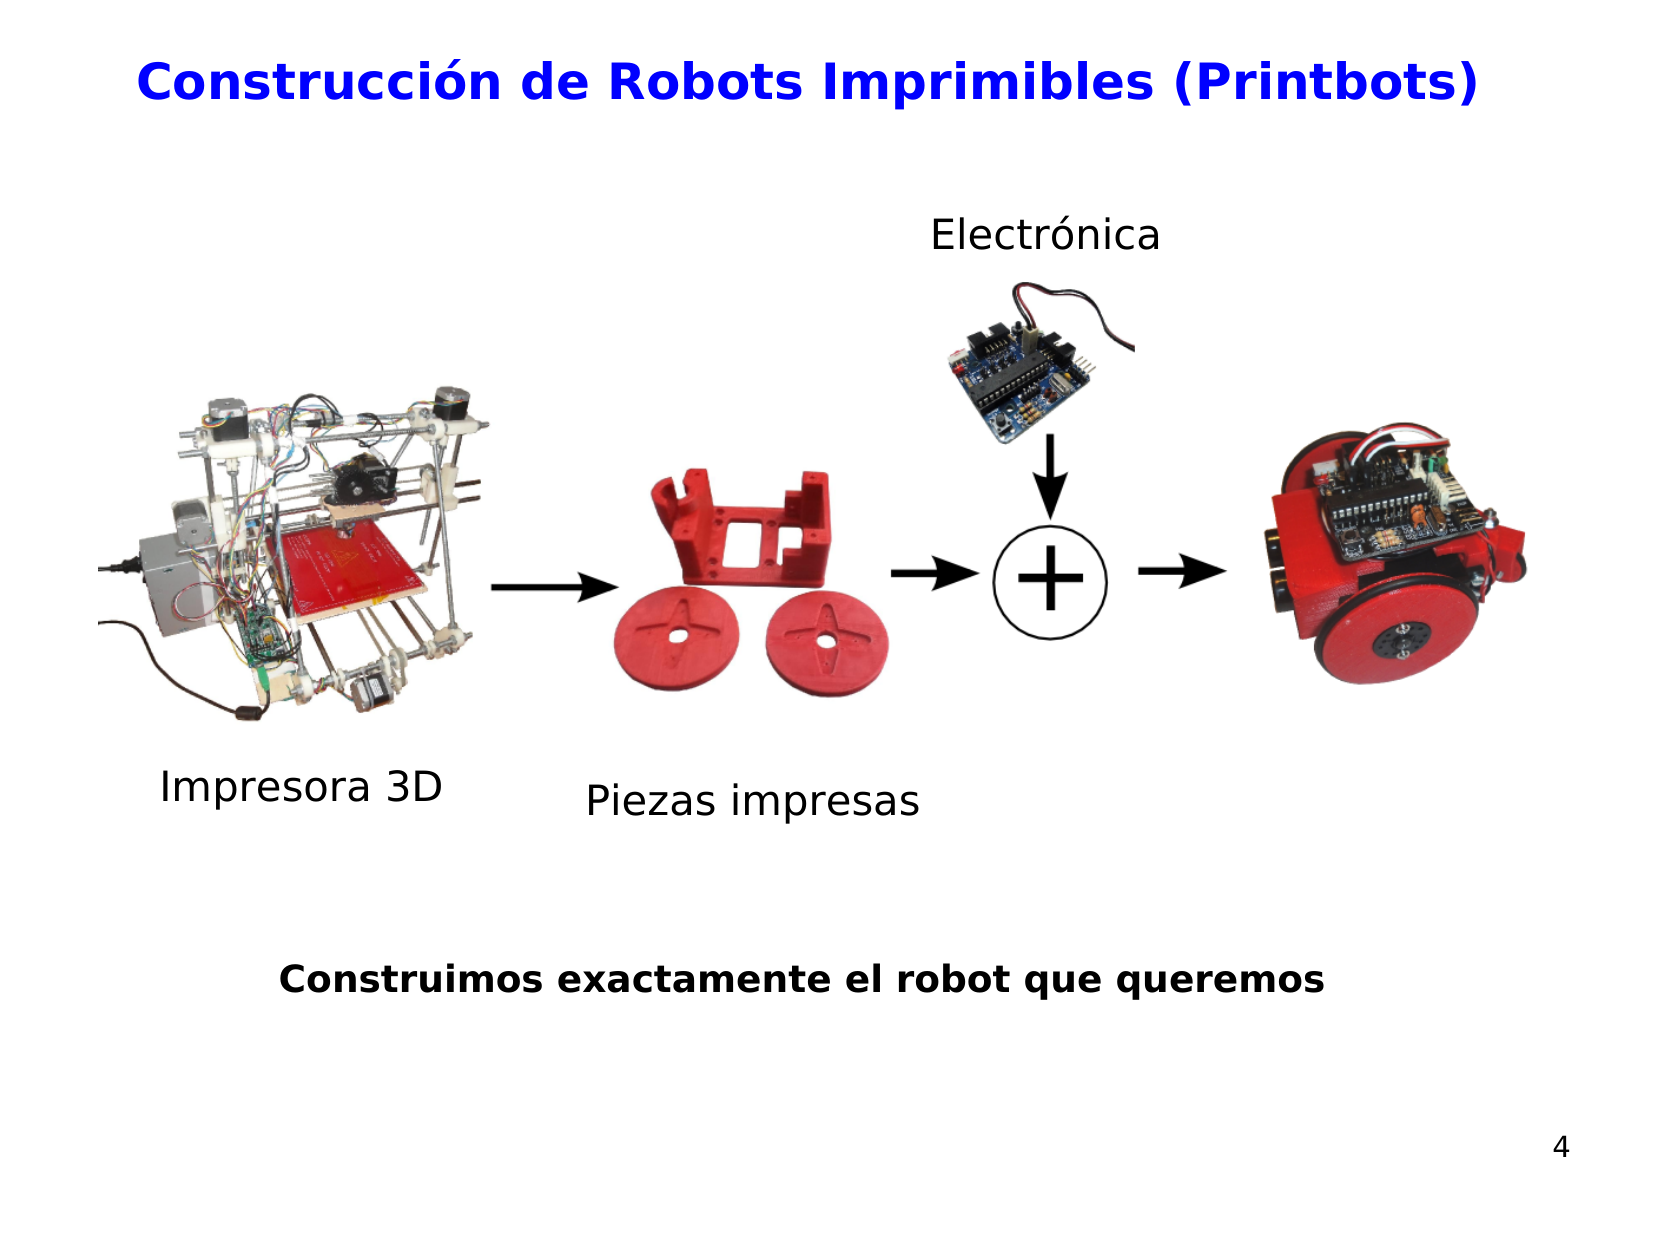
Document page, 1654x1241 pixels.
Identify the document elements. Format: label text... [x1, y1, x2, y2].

text_box Electrónica [915, 203, 1177, 267]
text_box Construcción de Robots Imprimibles (Printbots) [121, 45, 1497, 119]
text_box Construimos exactamente el robot que queremos [264, 950, 1342, 1009]
text_box Impresora 3D [144, 755, 459, 819]
text_box Piezas impresas [570, 769, 936, 833]
picture [98, 281, 1538, 739]
